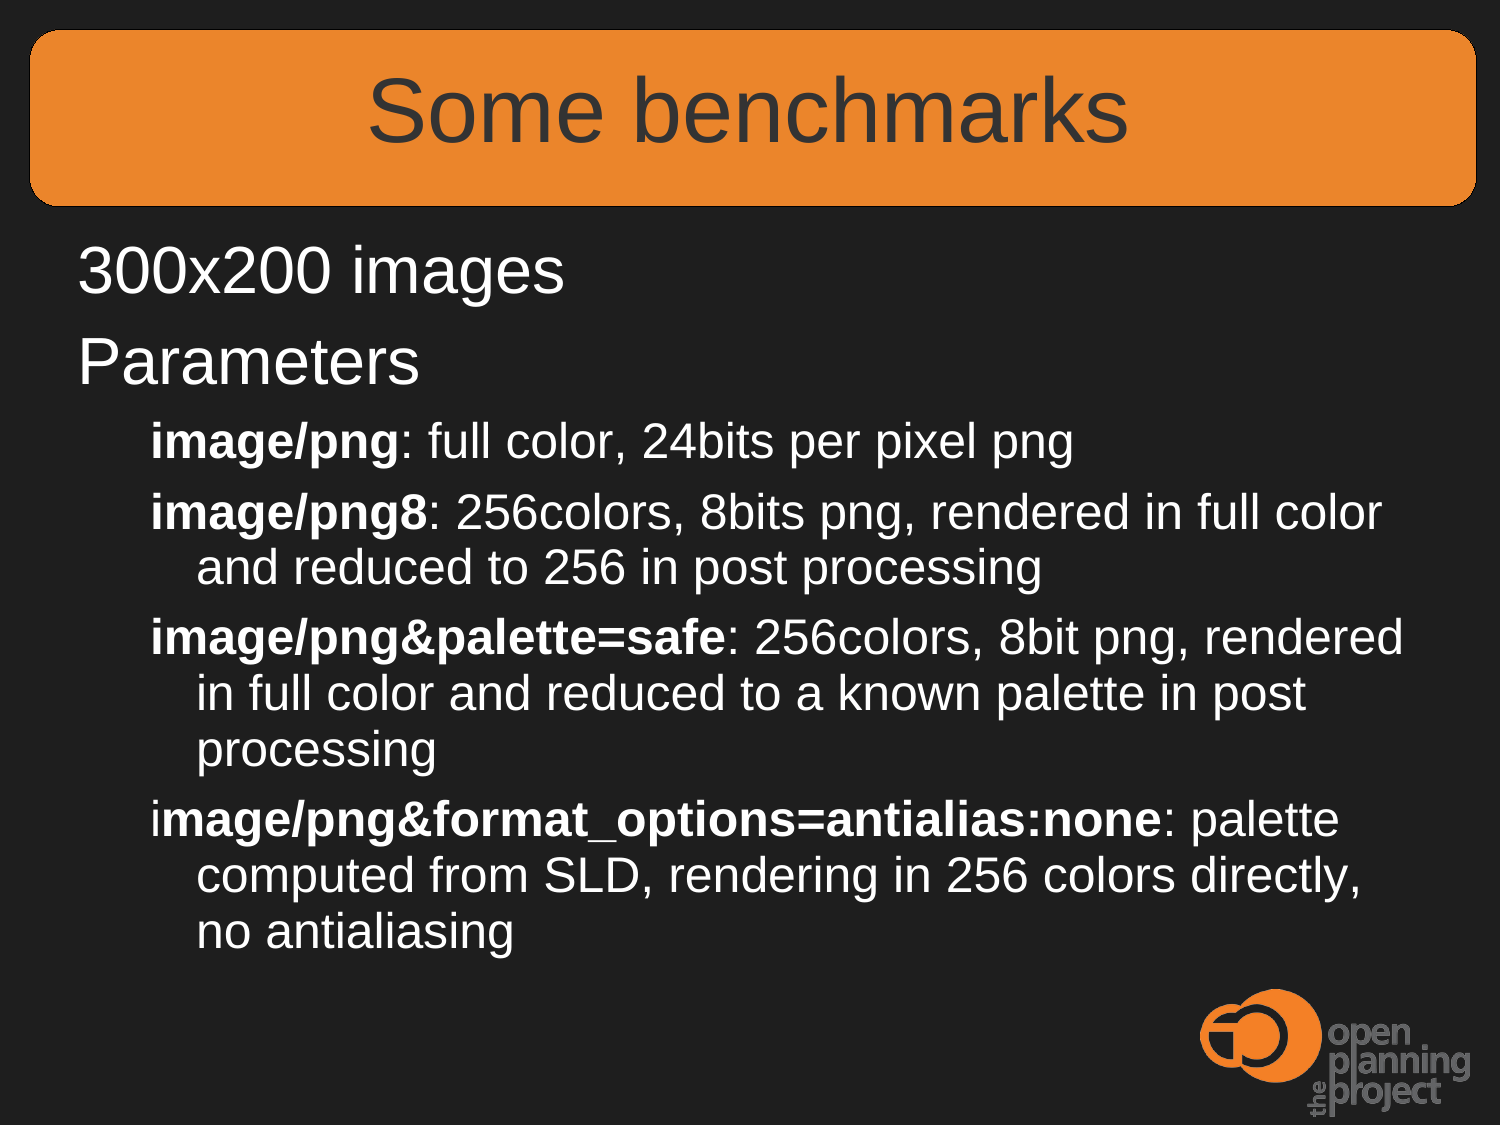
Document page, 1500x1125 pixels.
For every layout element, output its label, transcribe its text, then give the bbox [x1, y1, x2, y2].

list 300x200 images Parameters image/png: full color, 24bits per pixel png image/png8: 256colors, 8bits png, rendered in full color and reduced to 256 in post processing image/png&palette=safe: 256colors, 8bit png, rendered in full color and reduced to a known palette in post processing image/png&format_options=antialias:none: palette computed from SLD, rendering in 256 colors directly, no antialiasing [74, 232, 1425, 965]
picture [1200, 989, 1470, 1117]
title Some benchmarks [74, 28, 1425, 207]
